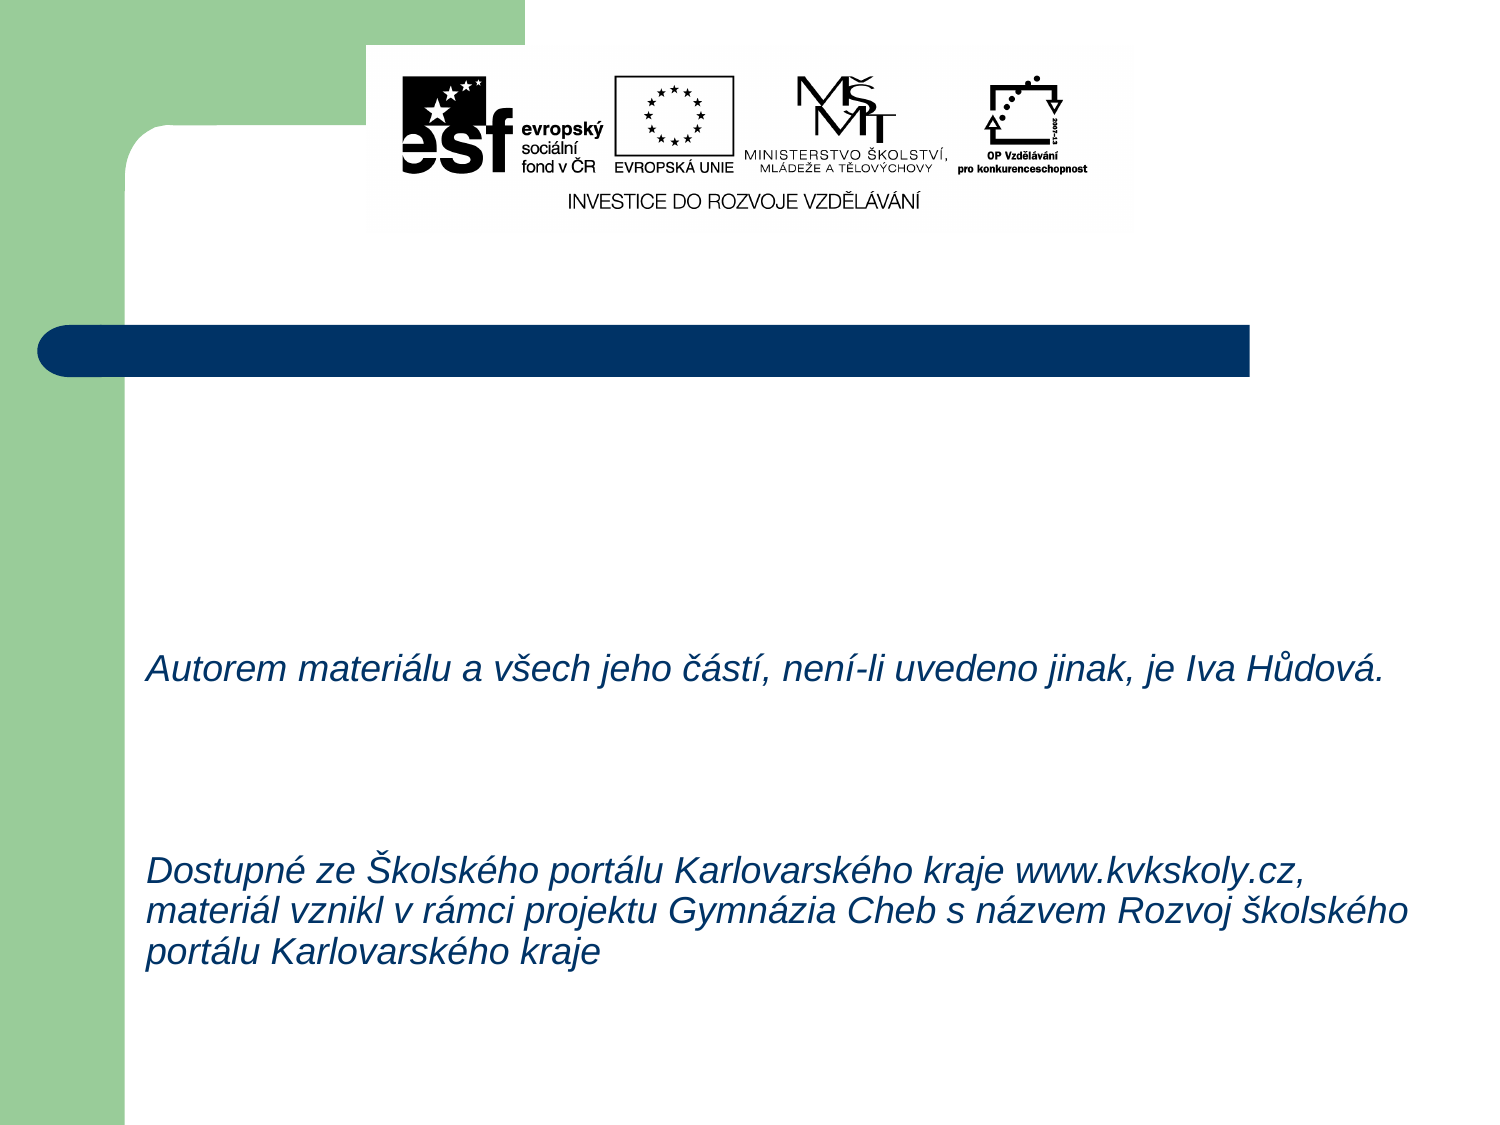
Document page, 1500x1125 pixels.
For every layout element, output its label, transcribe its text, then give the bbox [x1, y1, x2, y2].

picture [366, 45, 1134, 233]
list Autorem materiálu a všech jeho částí, není-li uvedeno jinak, je Iva Hůdová. Dostupné ze Školského portálu Karlovarského kraje www.kvkskoly.cz, materiál vznikl v rámci projektu Gymnázia Cheb s názvem Rozvoj školského portálu Karlovarského kraje [75, 262, 1426, 1006]
